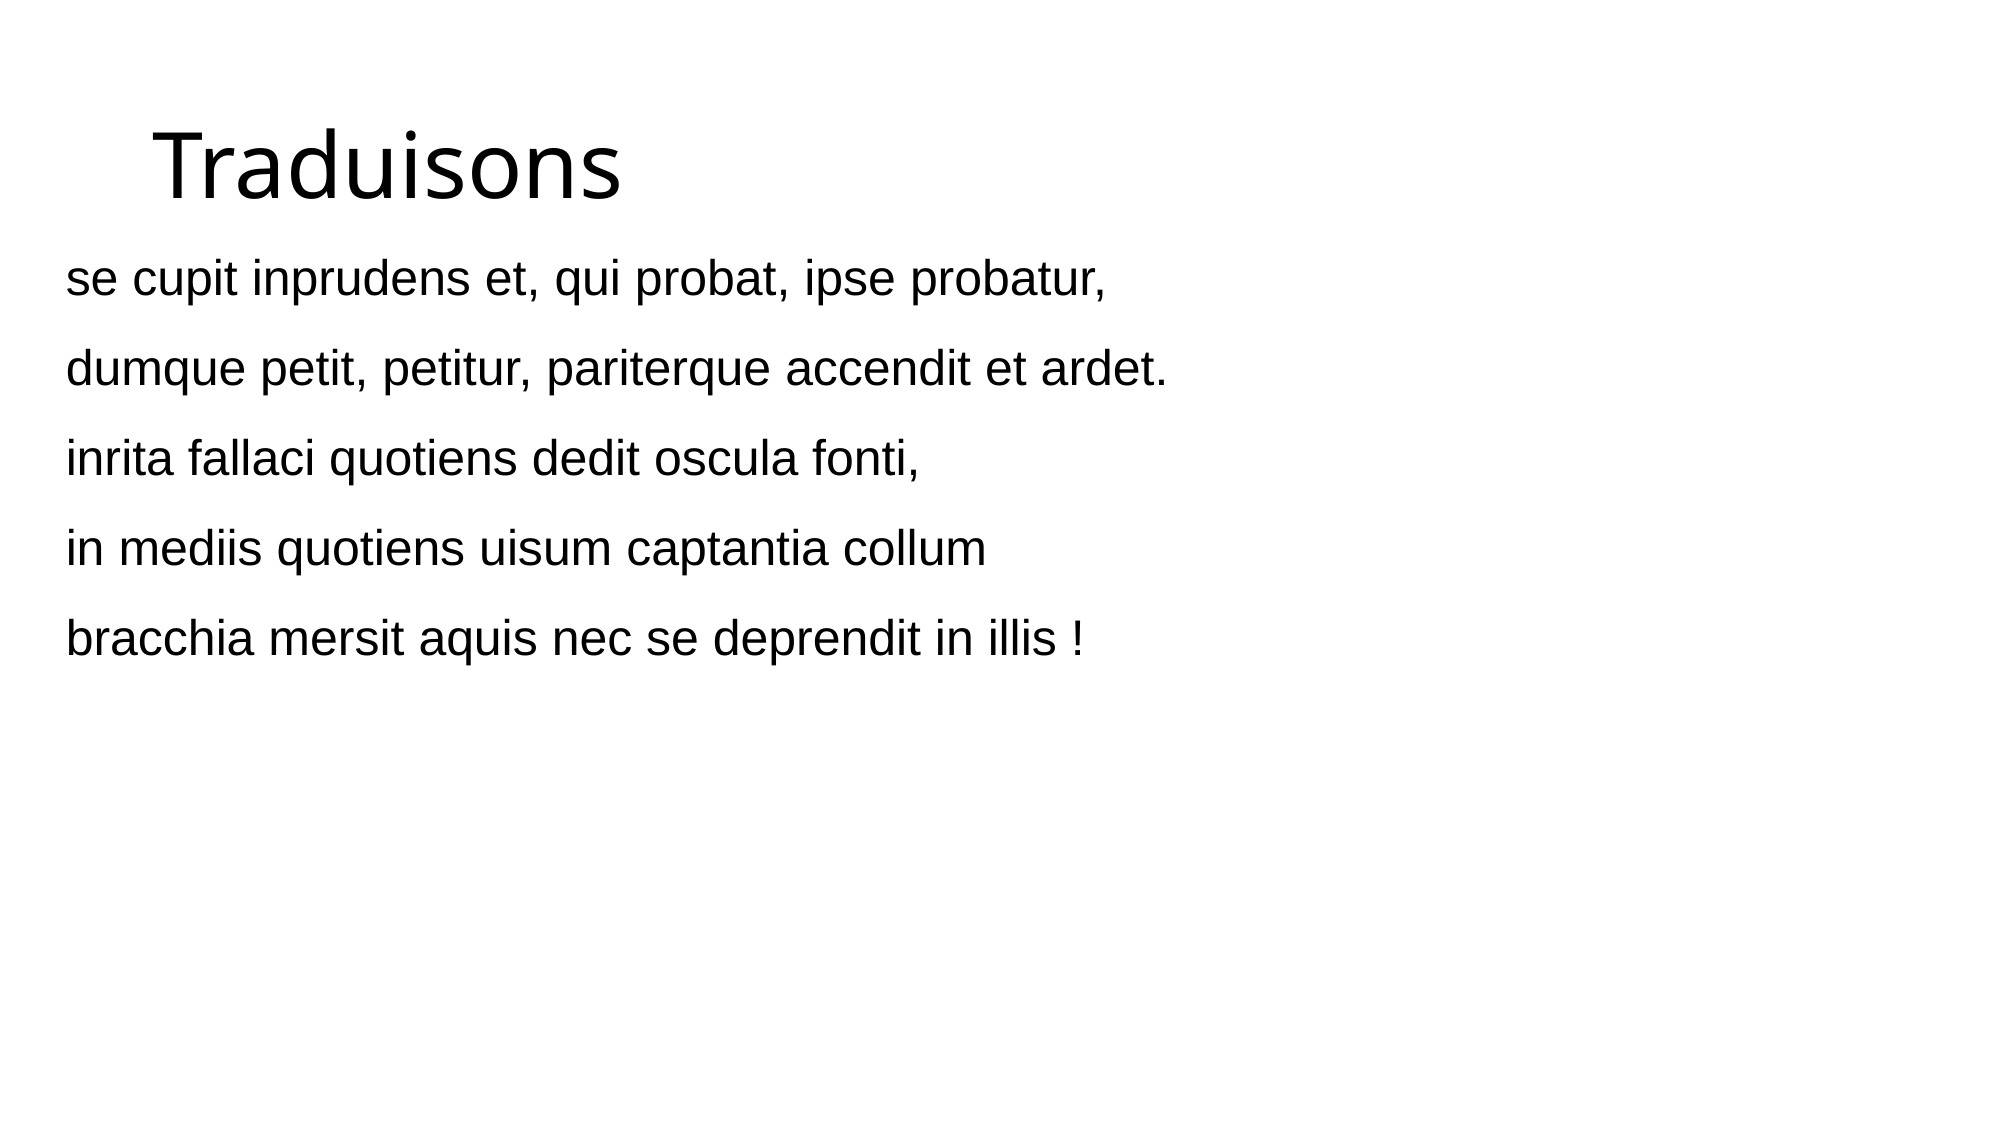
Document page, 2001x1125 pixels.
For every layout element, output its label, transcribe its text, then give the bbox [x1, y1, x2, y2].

title Traduisons [137, 59, 1863, 207]
list se cupit inprudens et, qui probat, ipse probatur, dumque petit, petitur, pariterque accendit et ardet. inrita fallaci quotiens dedit oscula fonti, in mediis quotiens uisum captantia collum bracchia mersit aquis nec se deprendit in illis ! [50, 207, 2000, 1083]
